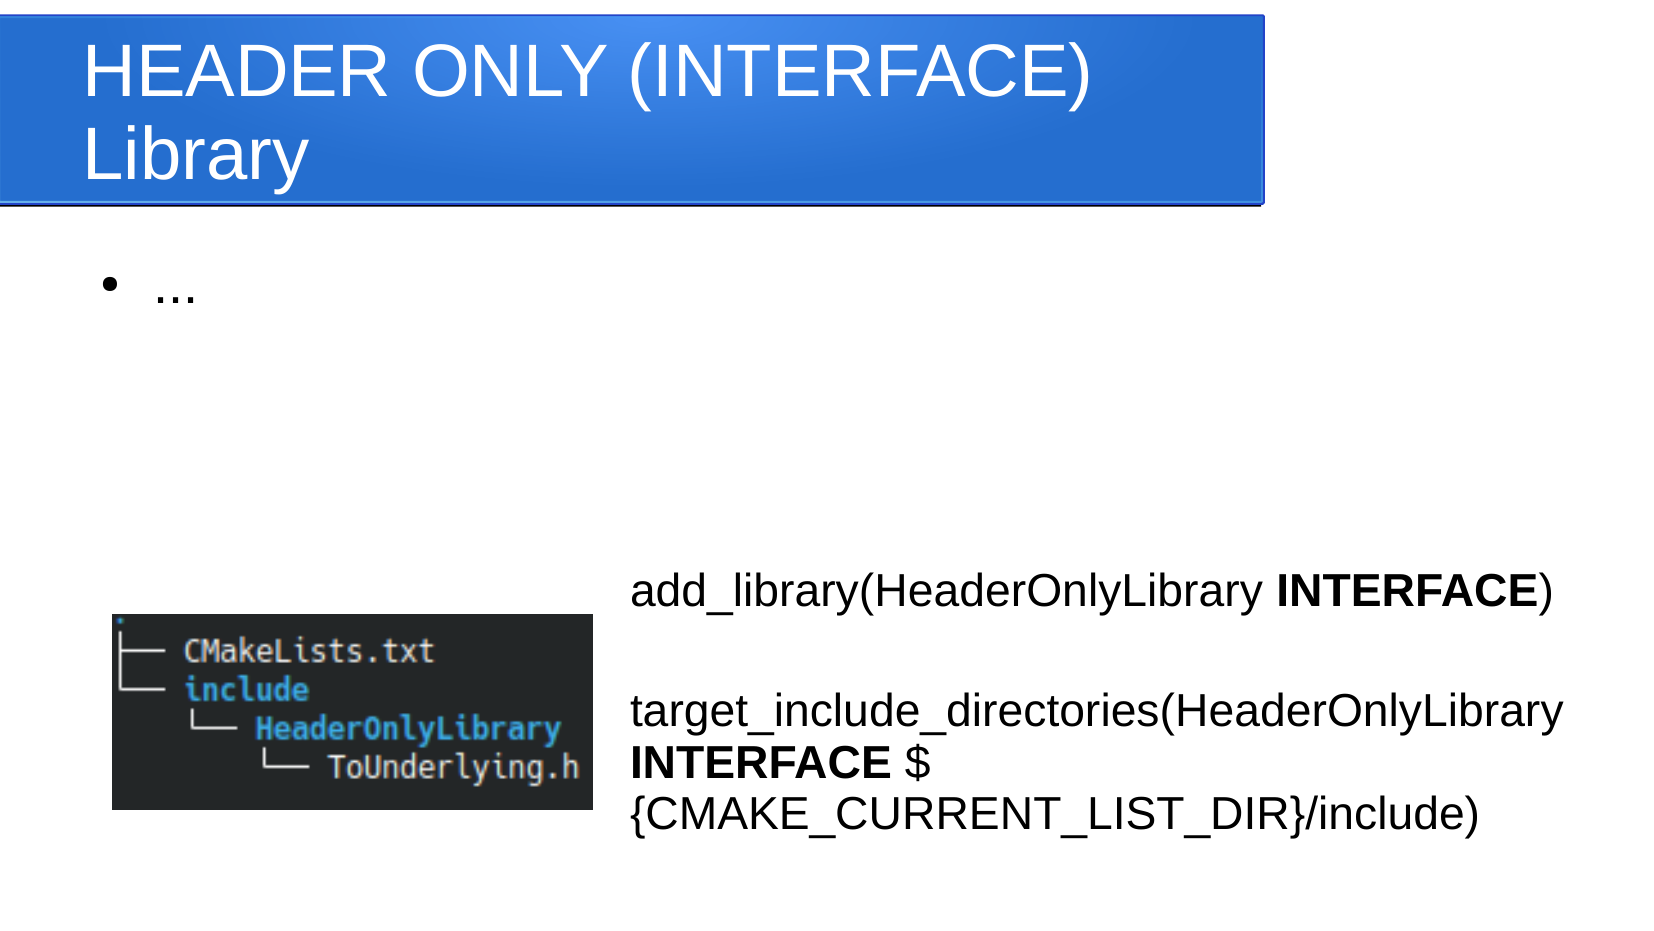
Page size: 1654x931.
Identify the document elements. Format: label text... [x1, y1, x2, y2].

title HEADER ONLY (INTERFACE) Library [82, 29, 1235, 196]
picture [112, 614, 593, 811]
list ... [82, 255, 1591, 916]
list add_library(HeaderOnlyLibrary INTERFACE) target_include_directories(HeaderOnlyLibrary INTERFACE ${CMAKE_CURRENT_LIST_DIR}/include) [630, 540, 1576, 901]
